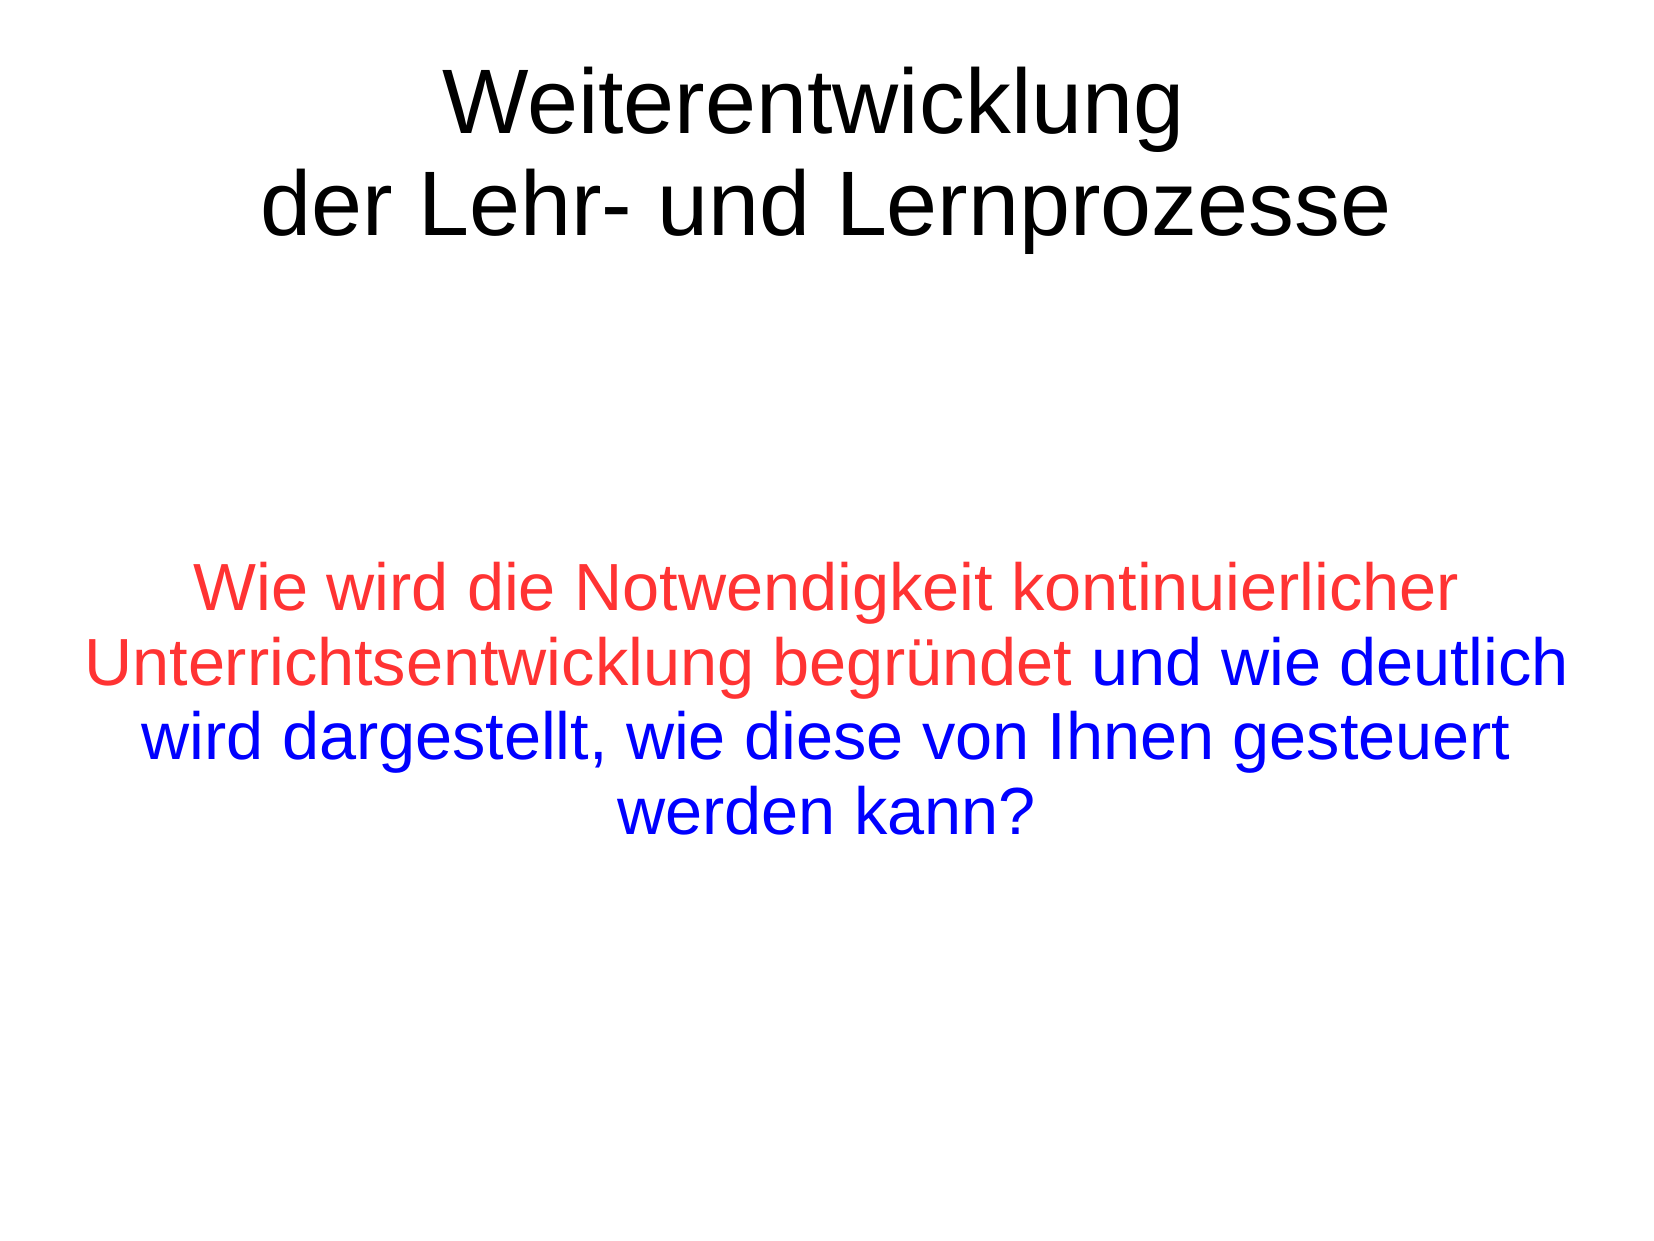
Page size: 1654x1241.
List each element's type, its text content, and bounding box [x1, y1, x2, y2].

subtitle Wie wird die Notwendigkeit kontinuierlicher Unterrichtsentwicklung begründet und wie deutlich wird dargestellt, wie diese von Ihnen gesteuert werden kann? [82, 290, 1571, 1109]
title Weiterentwicklung der Lehr- und Lernprozesse [82, 49, 1571, 257]
